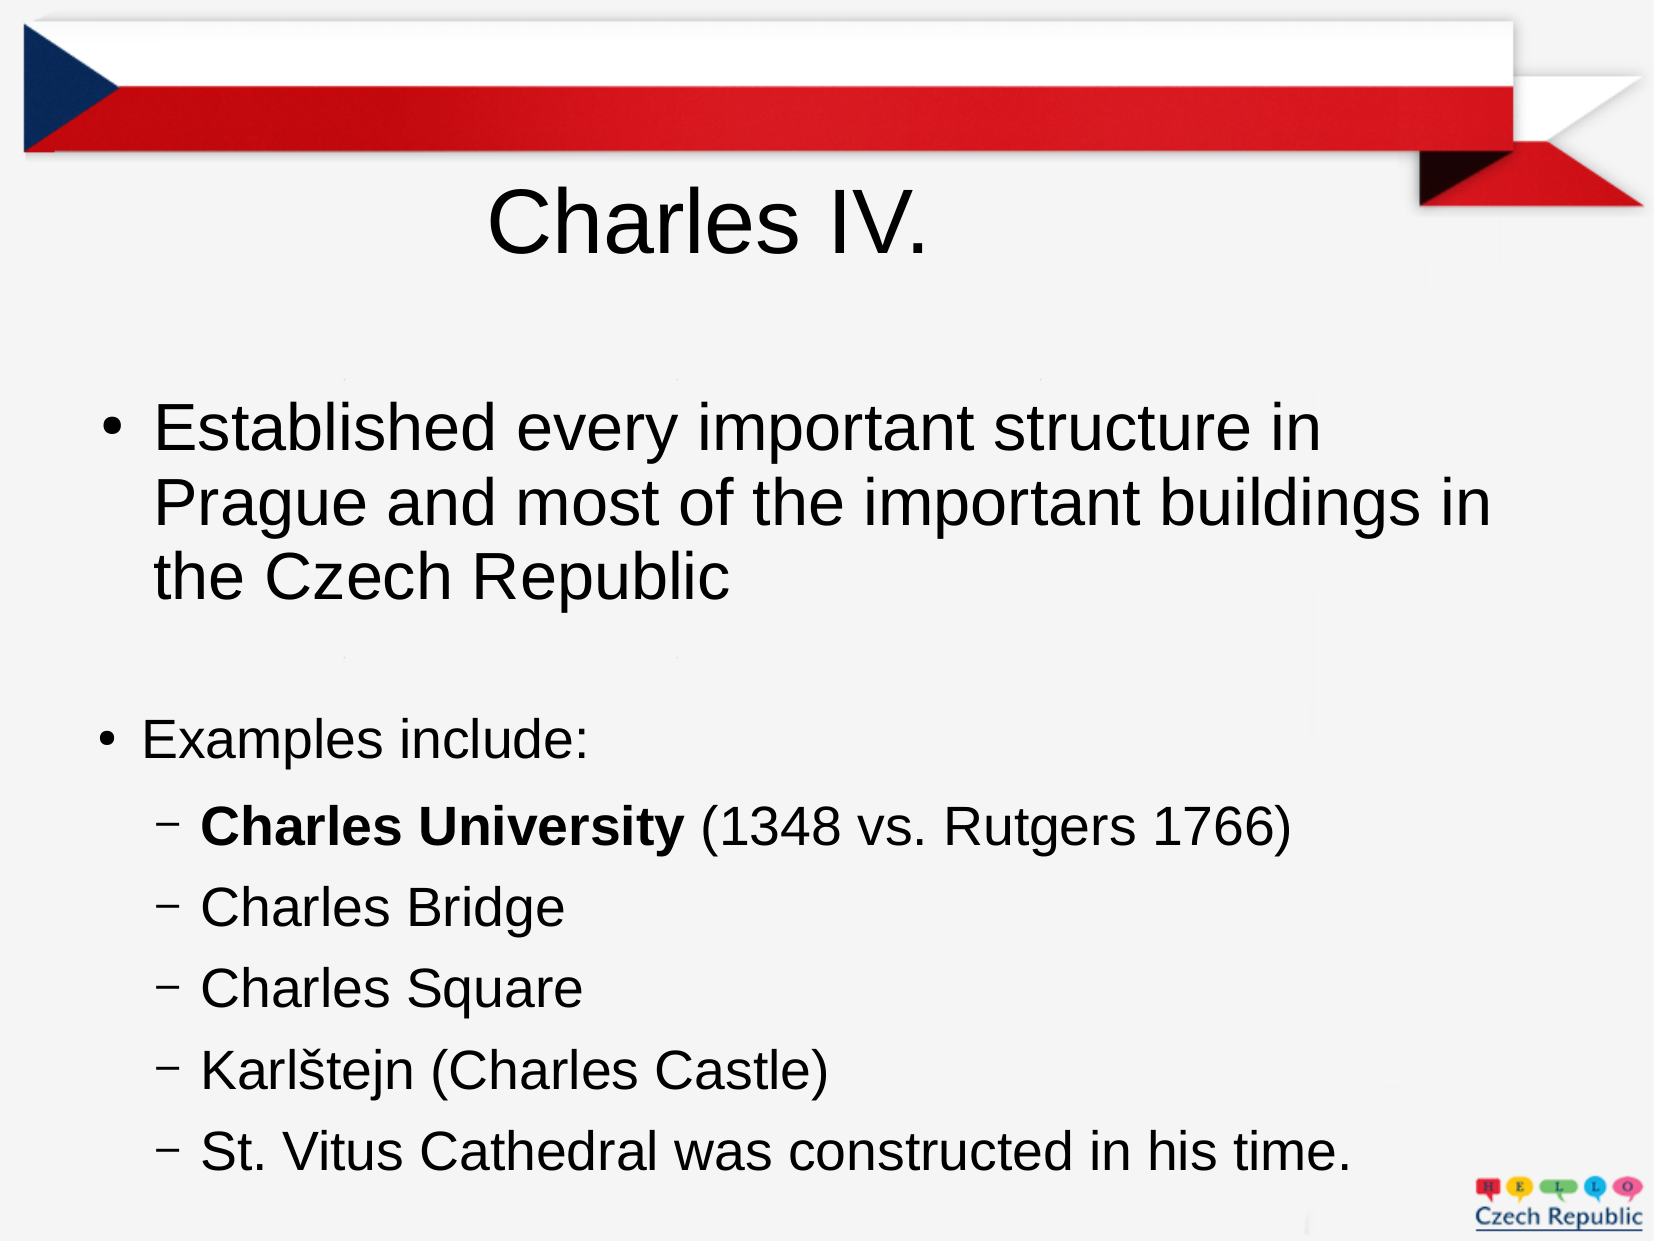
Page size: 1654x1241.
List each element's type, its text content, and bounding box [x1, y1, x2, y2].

list Examples include: Charles University (1348 vs. Rutgers 1766) Charles Bridge Charles Square Karlštejn (Charles Castle) St. Vitus Cathedral was constructed in his time. [82, 708, 1538, 1193]
picture [0, 0, 1654, 1241]
list Established every important structure in Prague and most of the important buildings in the Czech Republic [82, 389, 1538, 708]
title Charles IV. [0, 118, 1453, 326]
